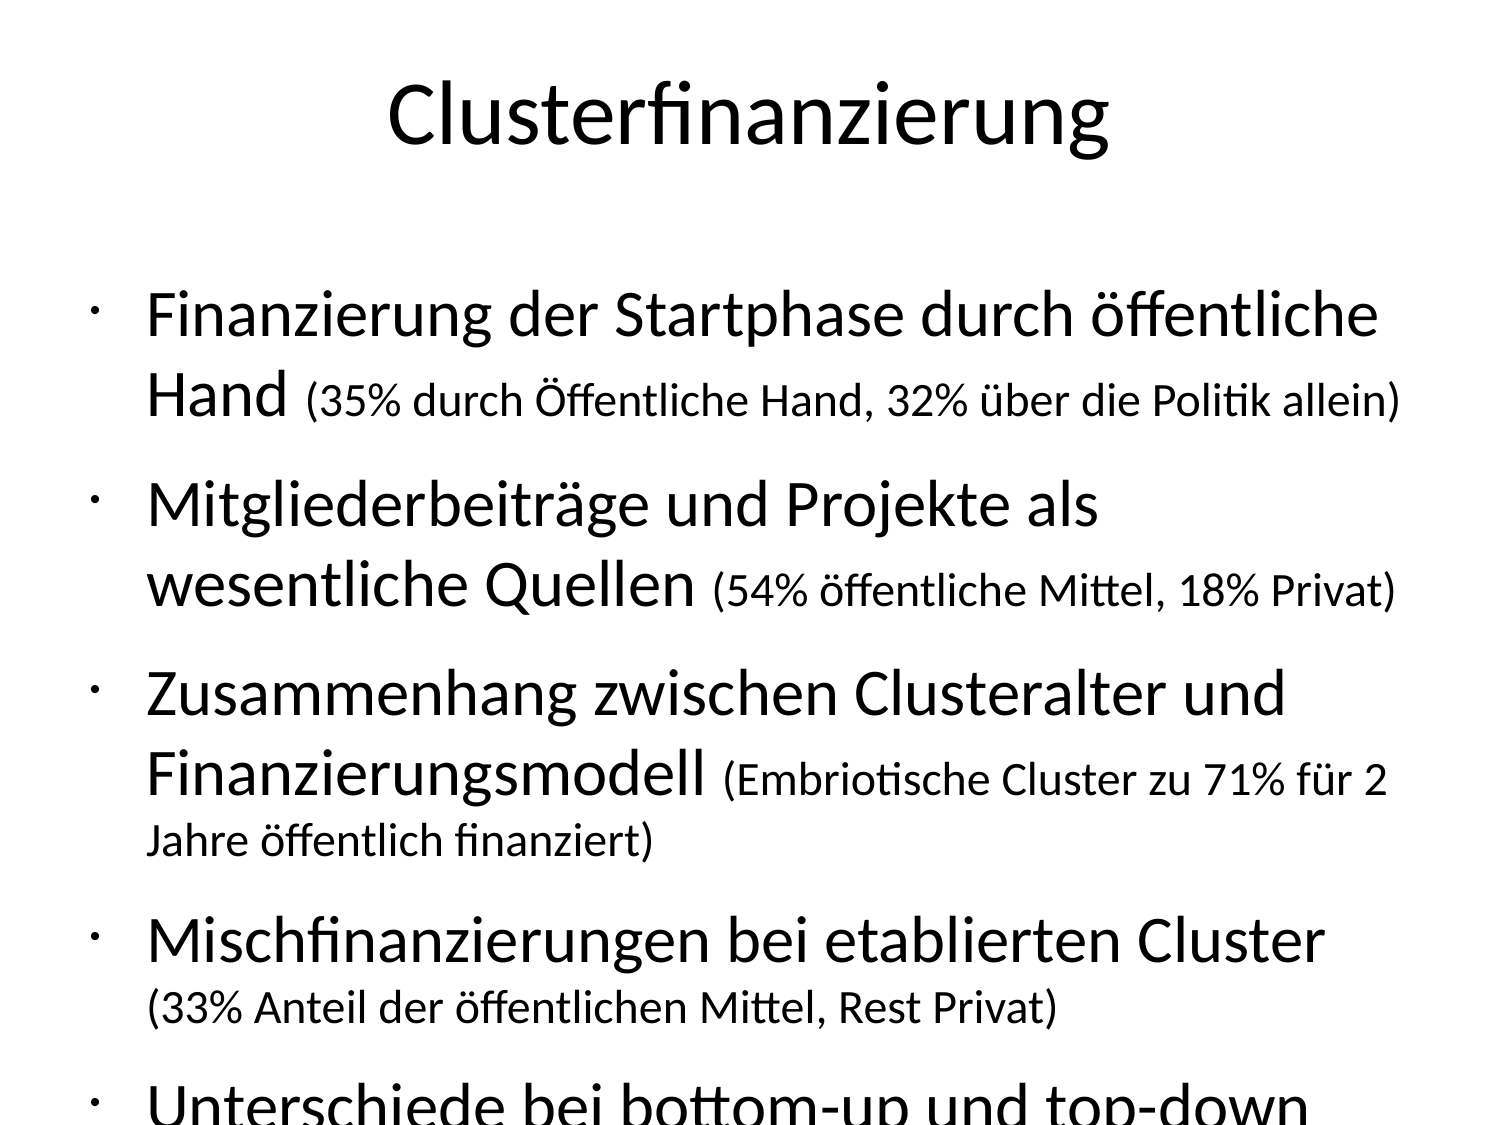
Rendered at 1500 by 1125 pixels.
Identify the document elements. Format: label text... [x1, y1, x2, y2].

title Clusterfinanzierung [75, 45, 1425, 233]
list Finanzierung der Startphase durch öffentliche Hand (35% durch Öffentliche Hand, 32% über die Politik allein) Mitgliederbeiträge und Projekte als wesentliche Quellen (54% öffentliche Mittel, 18% Privat) Zusammenhang zwischen Clusteralter und Finanzierungsmodell (Embriotische Cluster zu 71% für 2 Jahre öffentlich finanziert) Mischfinanzierungen bei etablierten Cluster (33% Anteil der öffentlichen Mittel, Rest Privat) Unterschiede bei bottom-up und top-down Finanzierungen (Forschungsinstitutionen bei top-down mit 91% öffentlichen Mitteln. Bei bottom-up geht es um die Initiierung von Wachstum über private Mittel) Zunehmende Bedeutung des Crowdfunding (Verdoppelung des Umfangs von 2014 auf 2015. Zunehmende Bedeutung für start-ups) Bessere Wettbewerbskraft, wenn der Cluster im Wettbewerb steht [75, 262, 1425, 1005]
